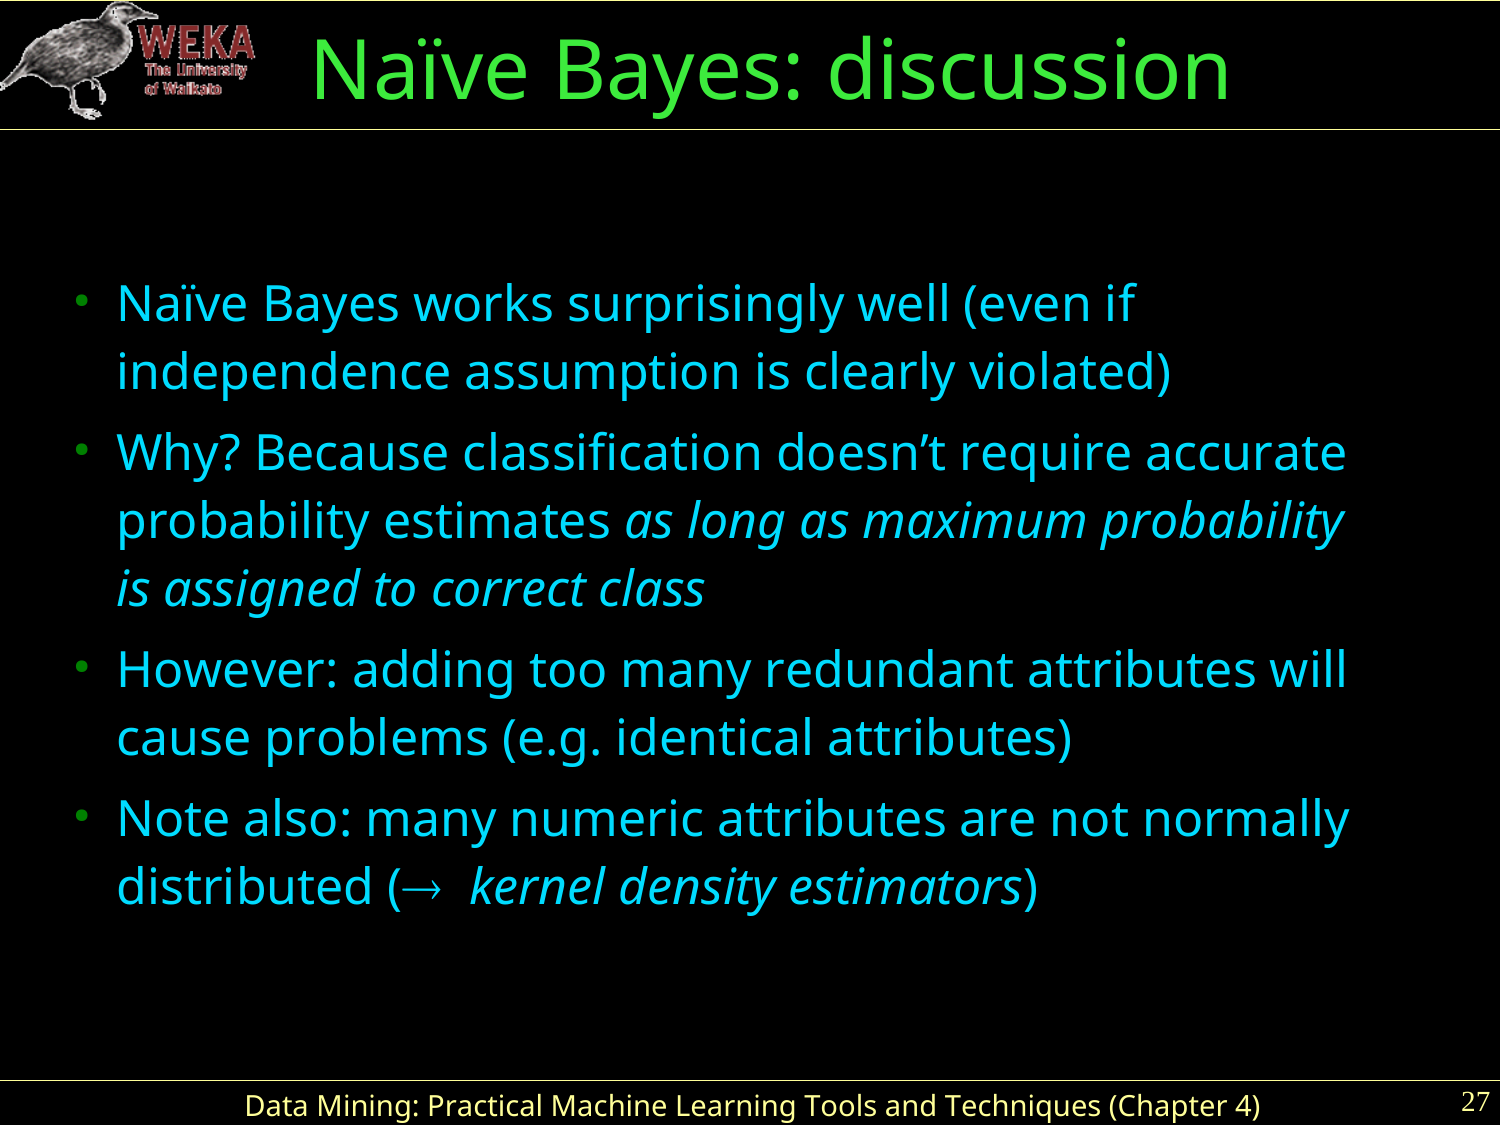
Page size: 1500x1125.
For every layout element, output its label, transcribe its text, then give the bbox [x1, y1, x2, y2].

text_box Naïve Bayes works surprisingly well (even if independence assumption is clearly violated) Why? Because classification doesn’t require accurate probability estimates as long as maximum probability is assigned to correct class However: adding too many redundant attributes will cause problems (e.g. identical attributes) Note also: many numeric attributes are not normally distributed ( kernel density estimators) [59, 260, 1388, 936]
title Naïve Bayes: discussion [295, 0, 1500, 148]
picture [0, 1, 266, 129]
